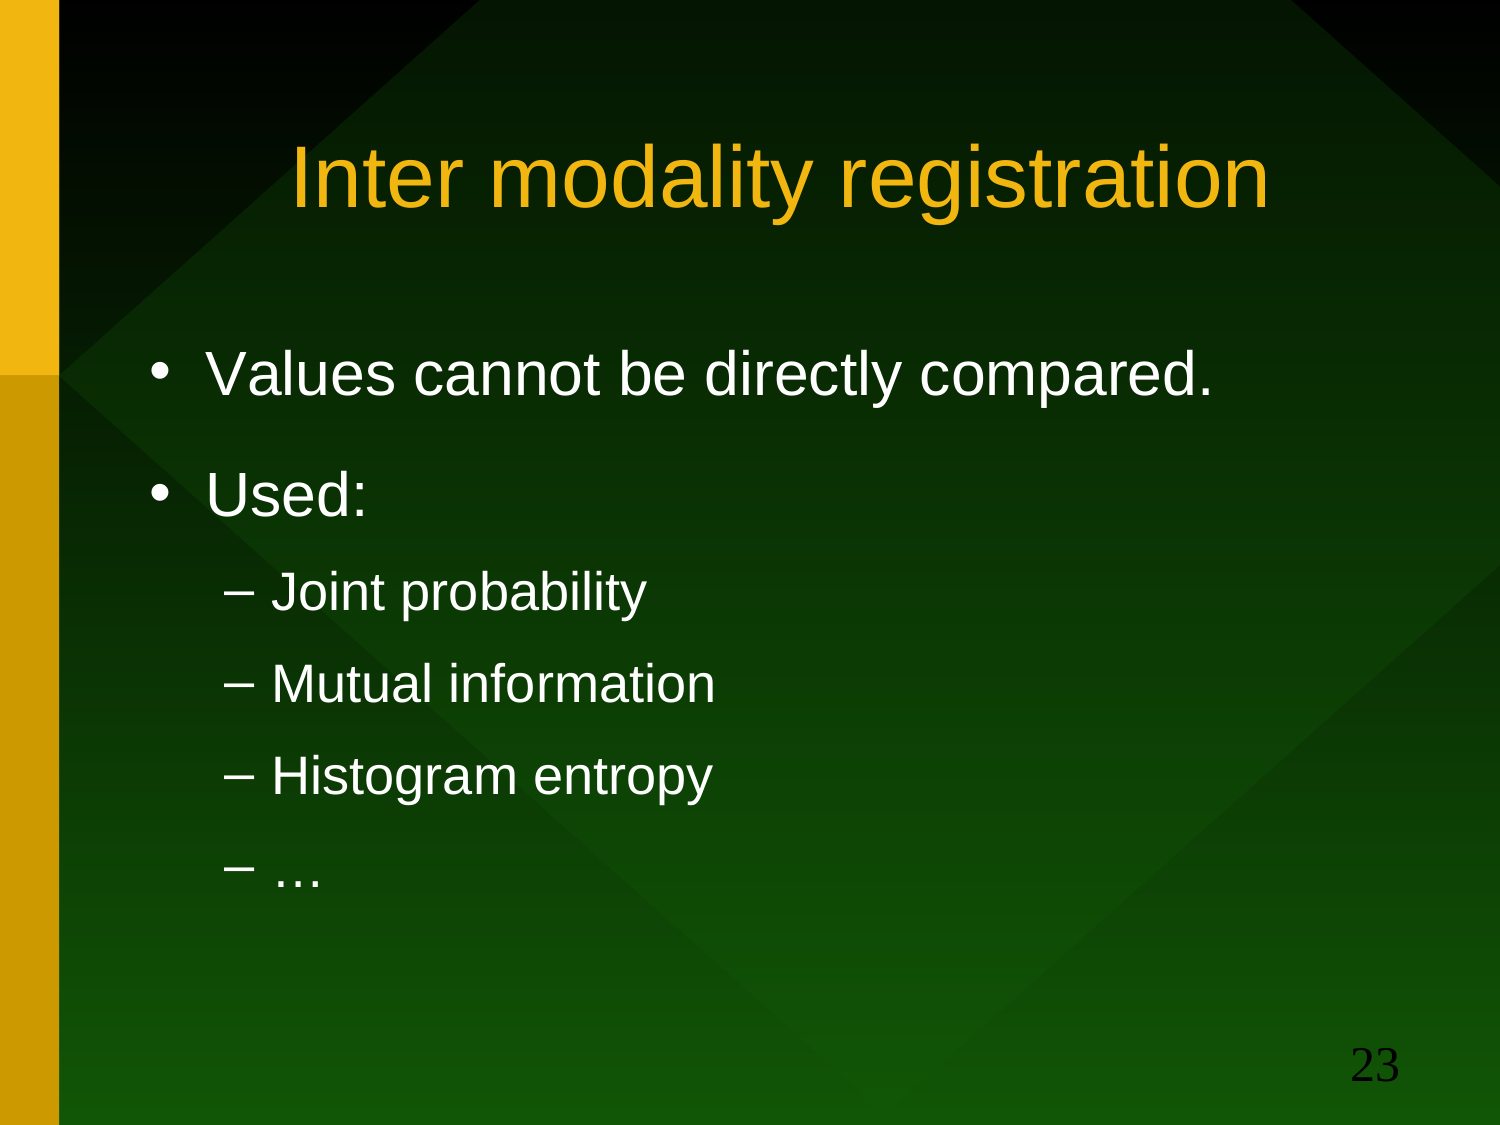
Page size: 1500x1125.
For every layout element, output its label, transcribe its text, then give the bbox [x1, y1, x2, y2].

list Values cannot be directly compared. Used: Joint probability Mutual information Histogram entropy … [134, 324, 1416, 978]
title Inter modality registration [99, 84, 1463, 279]
